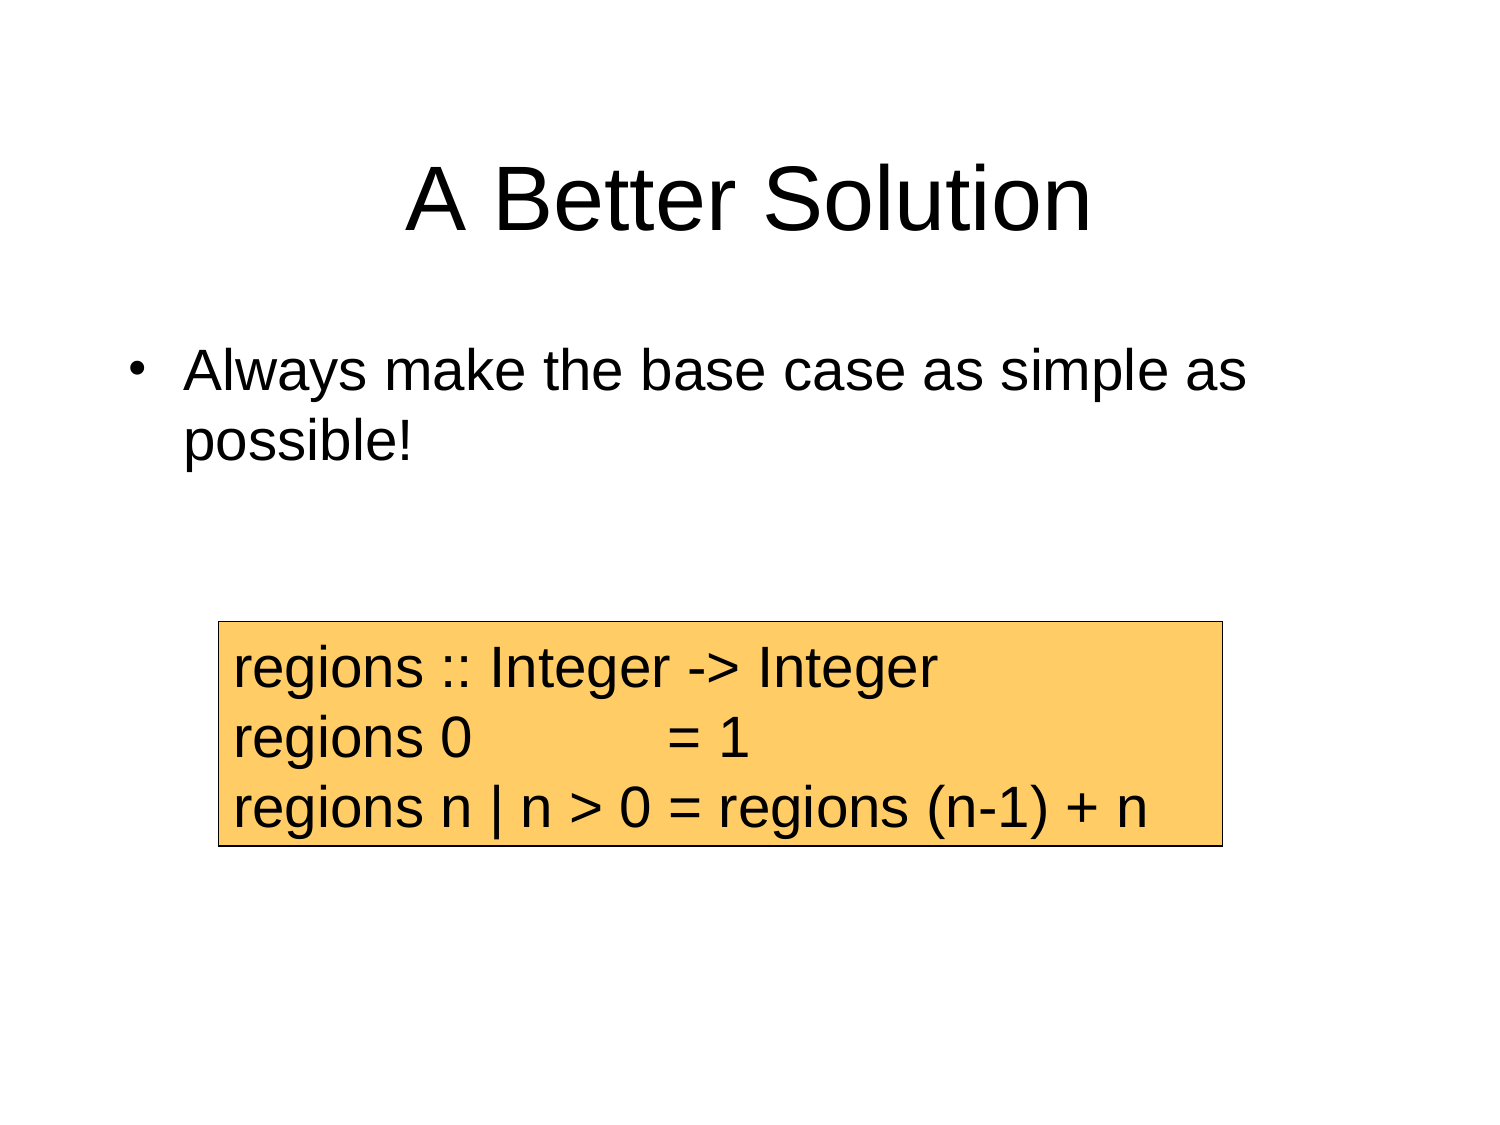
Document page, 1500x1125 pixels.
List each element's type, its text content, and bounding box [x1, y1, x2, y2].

list Always make the base case as simple as possible! [112, 324, 1388, 1000]
title A Better Solution [112, 99, 1388, 288]
text_box regions :: Integer -> Integer regions 0 = 1 regions n | n > 0 = regions (n-1) + n [218, 621, 1223, 847]
